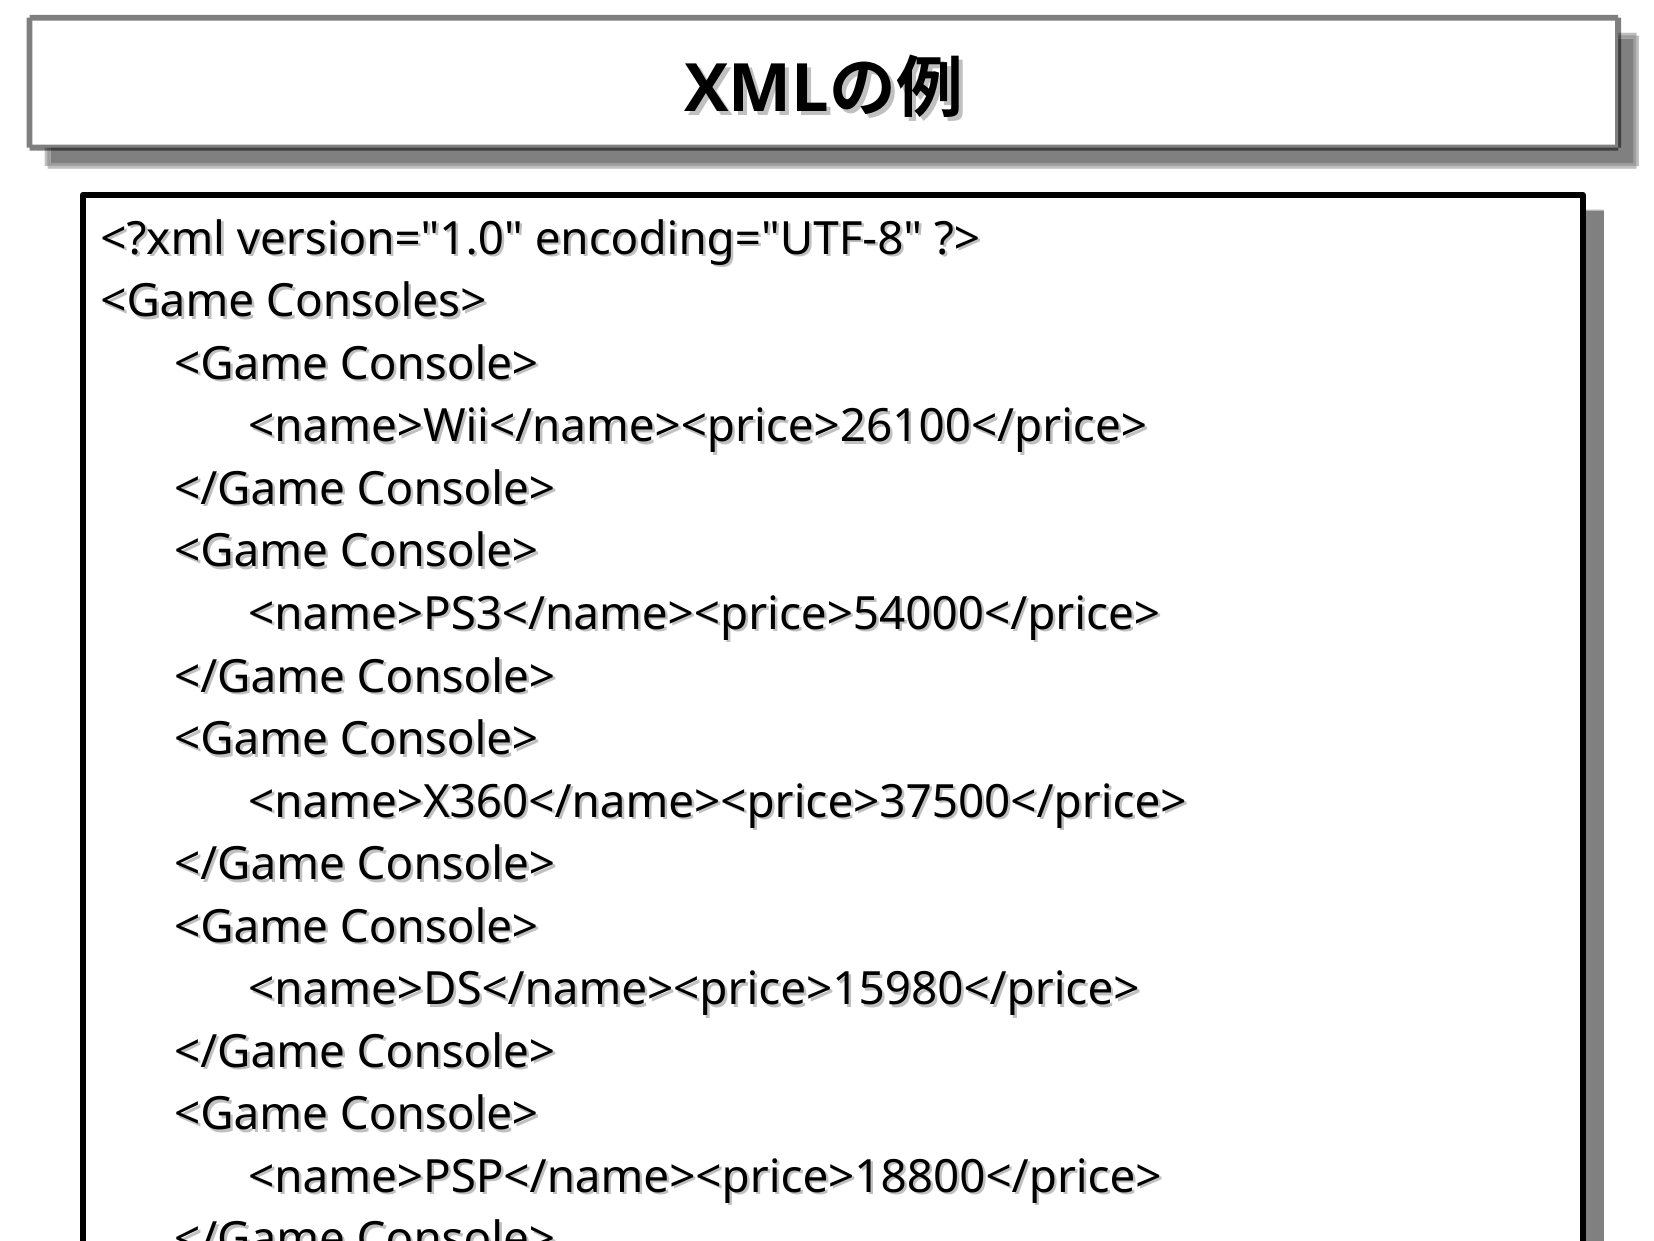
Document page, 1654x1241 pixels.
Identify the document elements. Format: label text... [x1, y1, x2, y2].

text_box <?xml version="1.0" encoding="UTF-8" ?> <Game Consoles> <Game Console> <name>Wii</name><price>26100</price> </Game Console> <Game Console> <name>PS3</name><price>54000</price> </Game Console> <Game Console> <name>X360</name><price>37500</price> </Game Console> <Game Console> <name>DS</name><price>15980</price> </Game Console> <Game Console> <name>PSP</name><price>18800</price> </Game Console> </Game Consoles> [82, 194, 1583, 1103]
text_box XMLの例 [29, 17, 1619, 148]
